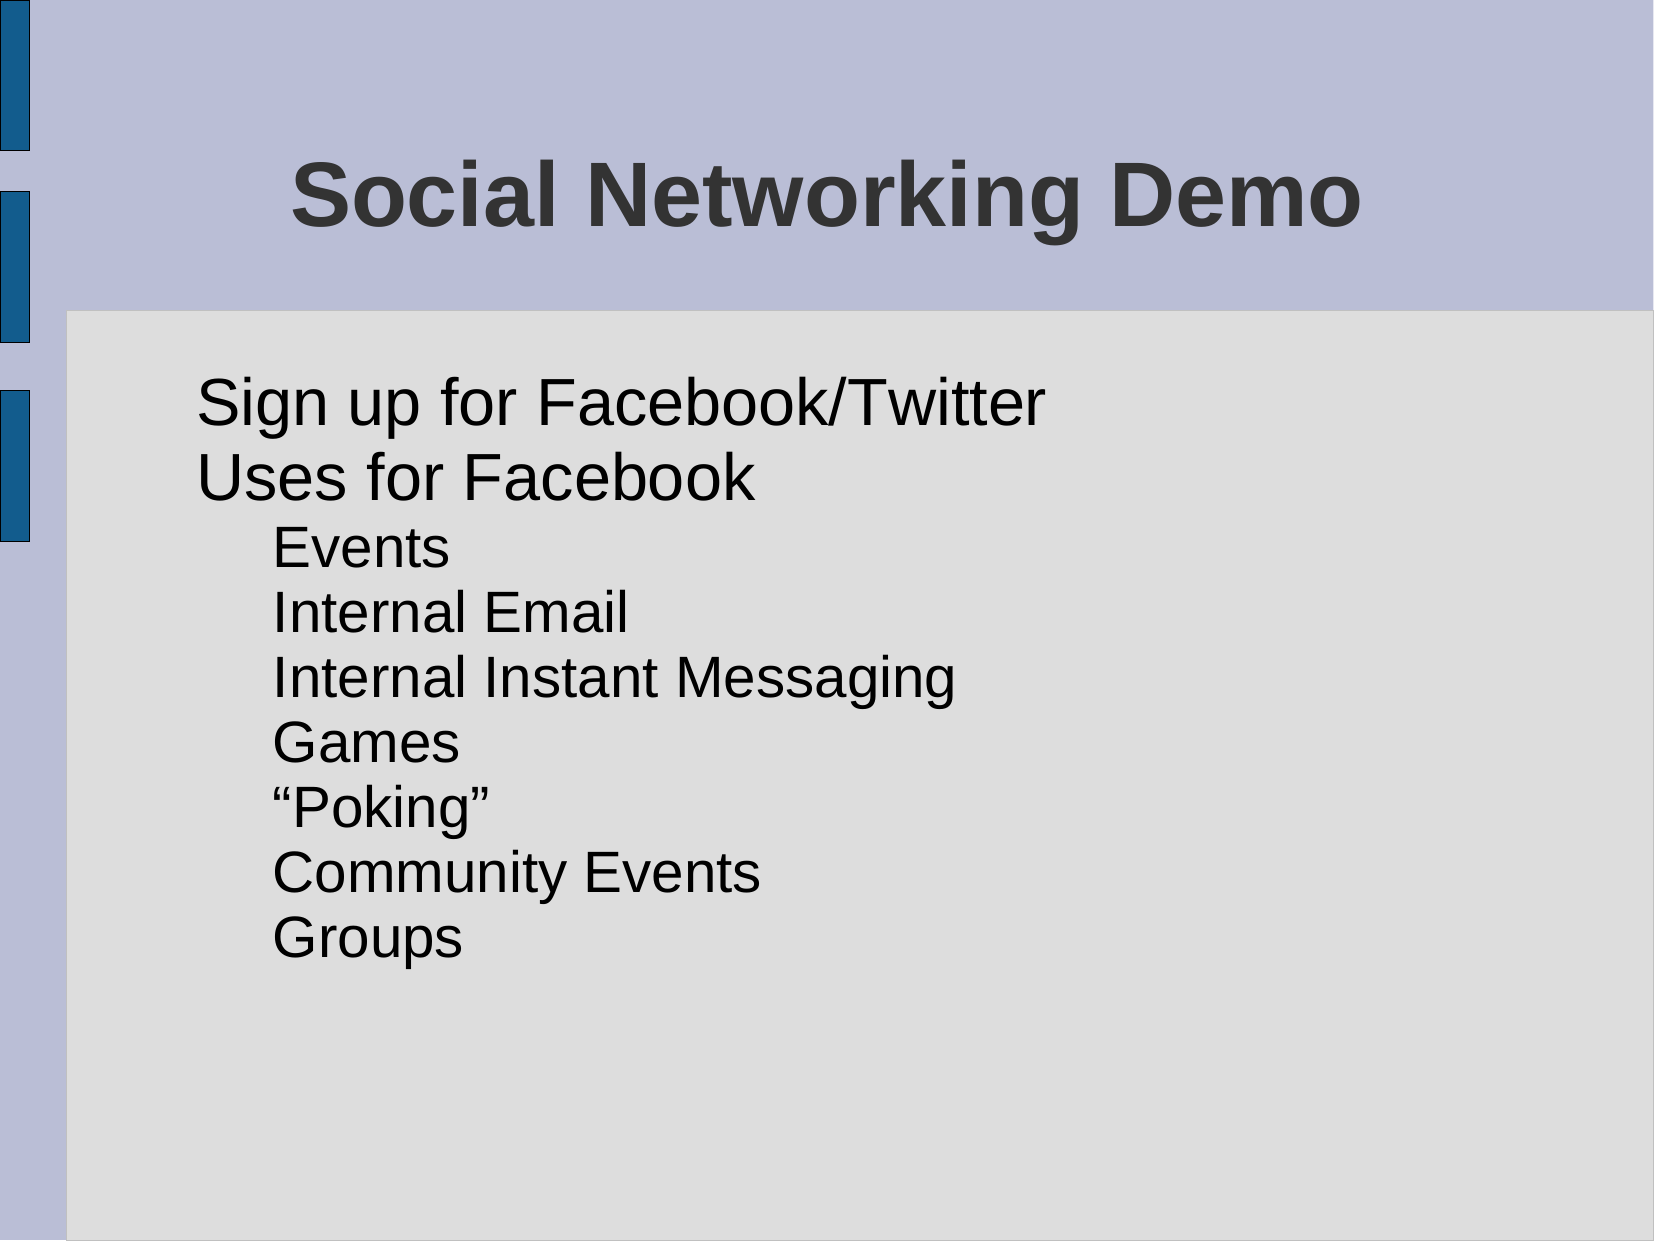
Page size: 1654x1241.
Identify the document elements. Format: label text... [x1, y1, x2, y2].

title Social Networking Demo [121, 91, 1534, 299]
list Sign up for Facebook/Twitter Uses for Facebook Events Internal Email Internal Instant Messaging Games “Poking” Community Events Groups [178, 364, 1570, 1147]
